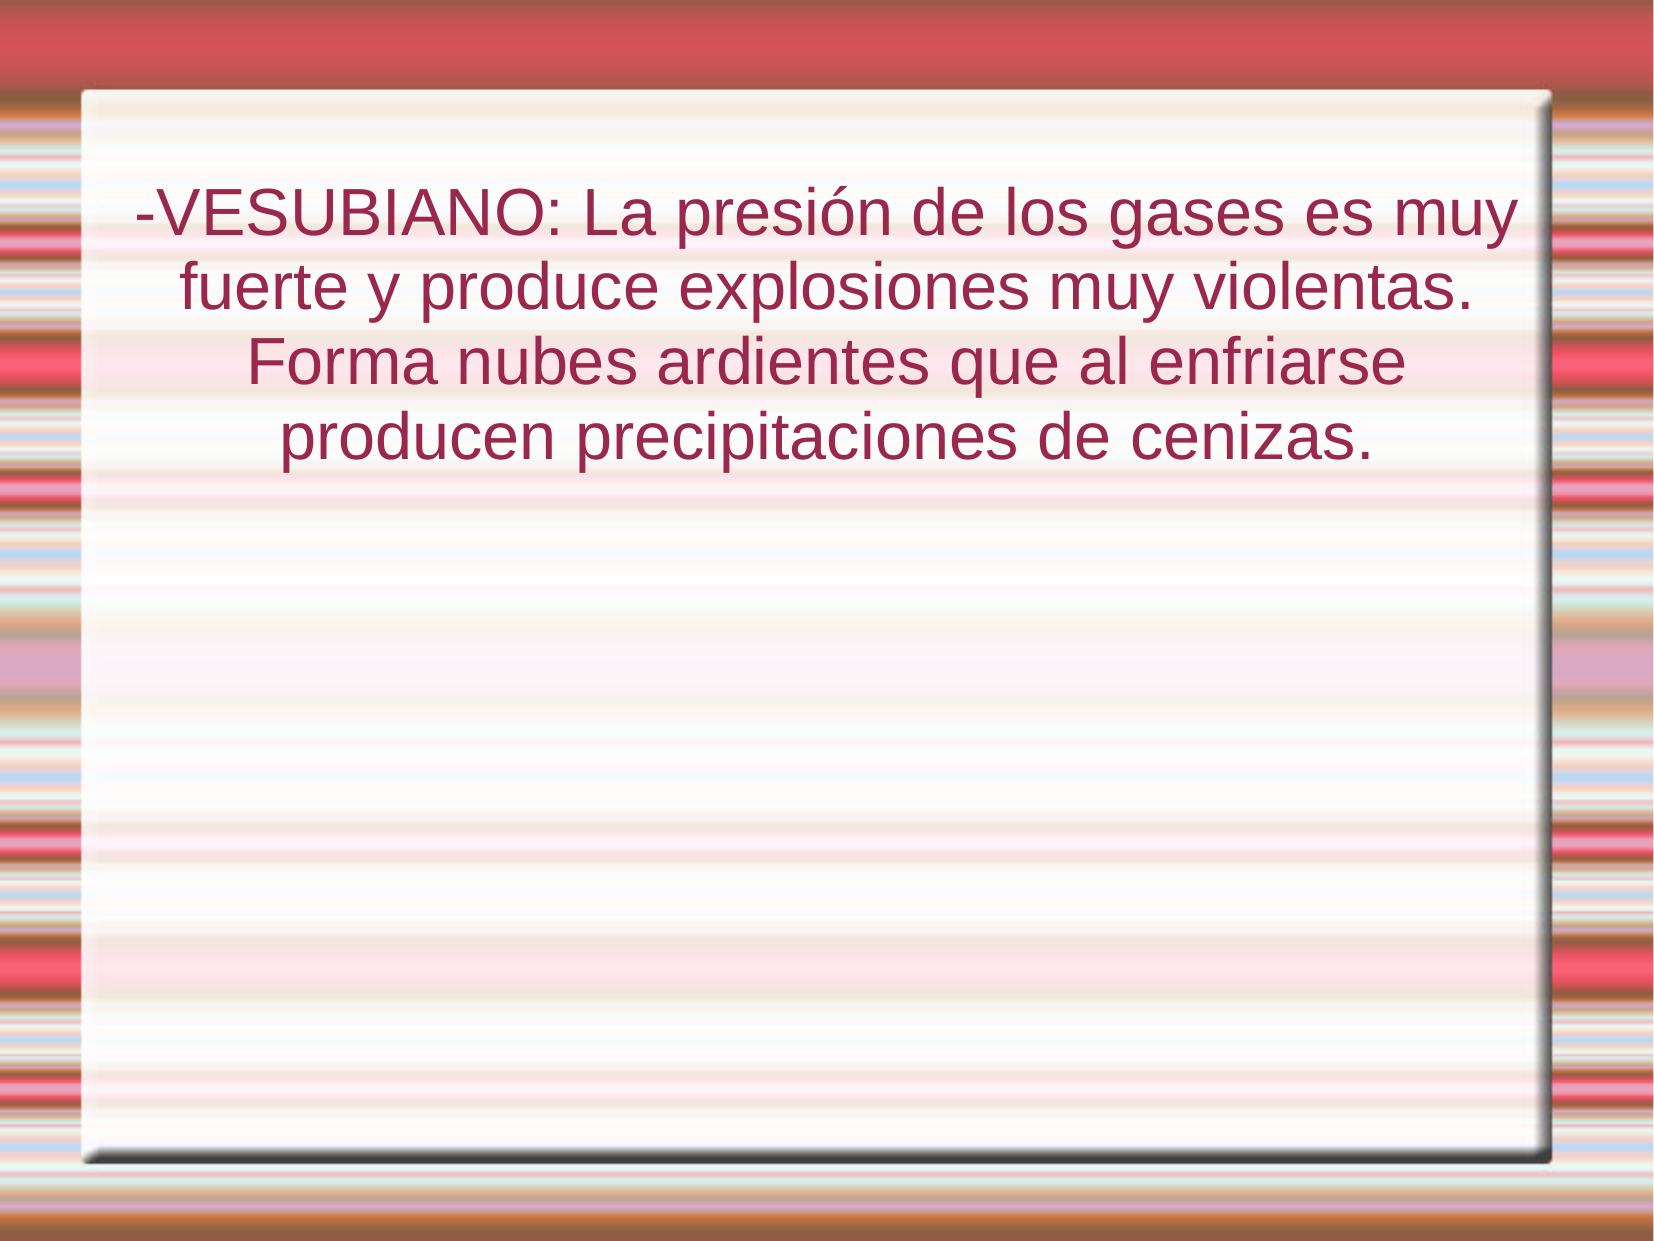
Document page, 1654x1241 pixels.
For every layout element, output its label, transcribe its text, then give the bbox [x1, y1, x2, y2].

subtitle -VESUBIANO: La presión de los gases es muy fuerte y produce explosiones muy violentas. Forma nubes ardientes que al enfriarse producen precipitaciones de cenizas. [121, 122, 1534, 1125]
picture [0, 0, 1654, 1241]
